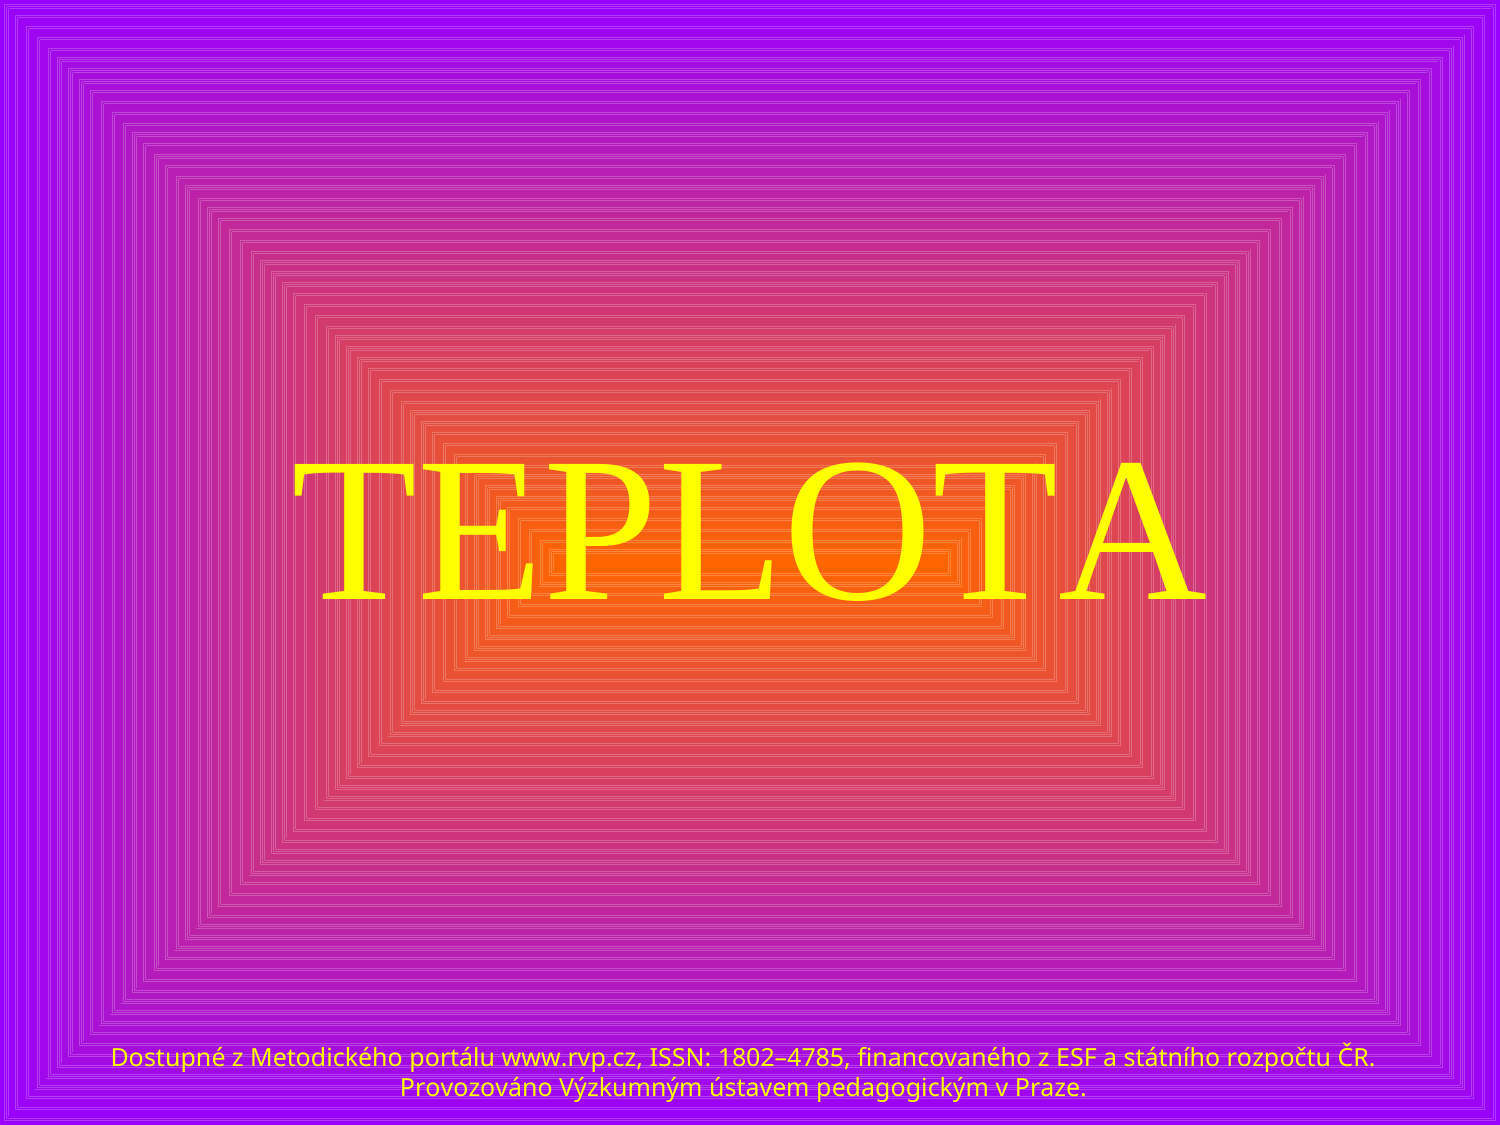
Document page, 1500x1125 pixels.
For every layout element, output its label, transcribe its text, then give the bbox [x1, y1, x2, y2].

text_box Dostupné z Metodického portálu www.rvp.cz, ISSN: 1802–4785, financovaného z ESF a státního rozpočtu ČR. Provozováno Výzkumným ústavem pedagogickým v Praze. [35, 1041, 1454, 1102]
text_box TEPLOTA [0, 385, 1500, 649]
